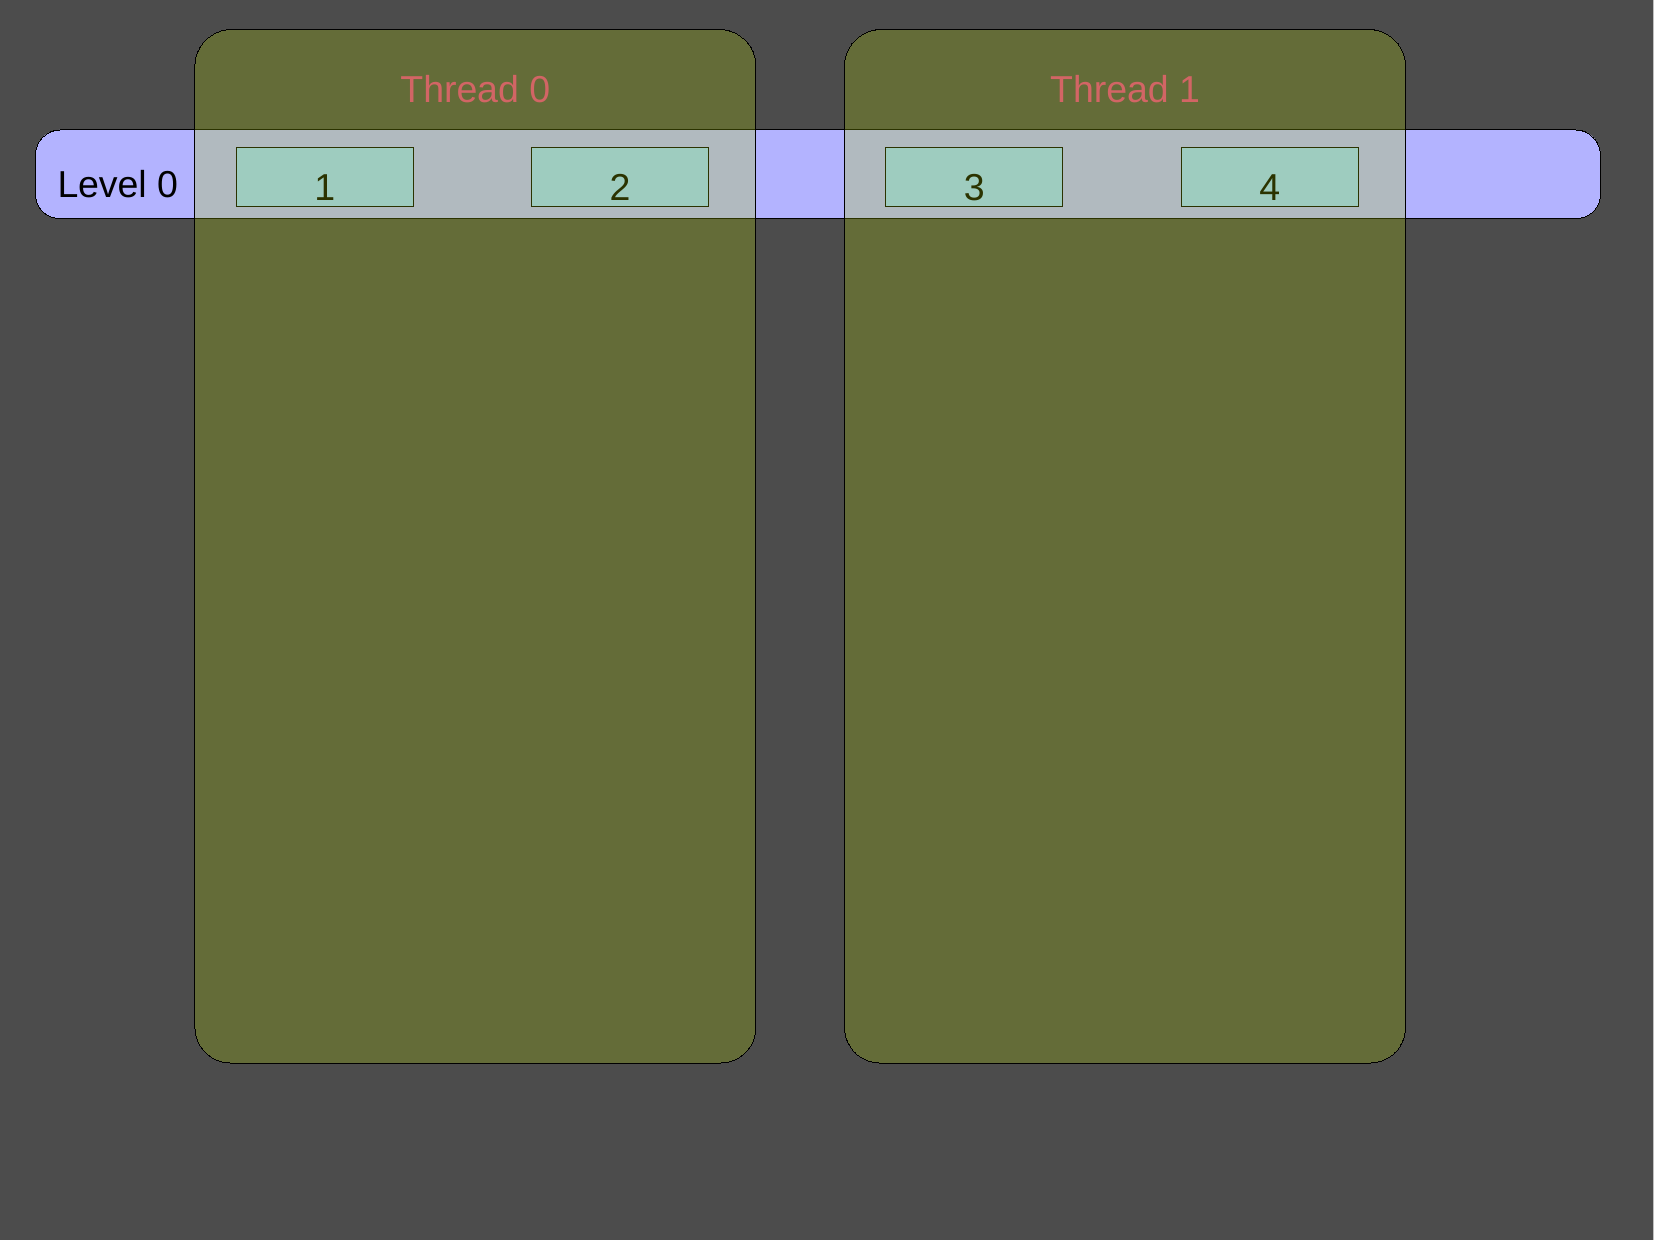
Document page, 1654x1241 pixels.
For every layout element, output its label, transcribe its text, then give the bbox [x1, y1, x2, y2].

text_box Thread 0 [194, 29, 756, 1064]
text_box Level 0 [756, 129, 844, 219]
text_box Level 0 [1406, 129, 1601, 219]
text_box Level 0 [35, 129, 194, 219]
text_box Thread 1 [844, 29, 1406, 1064]
